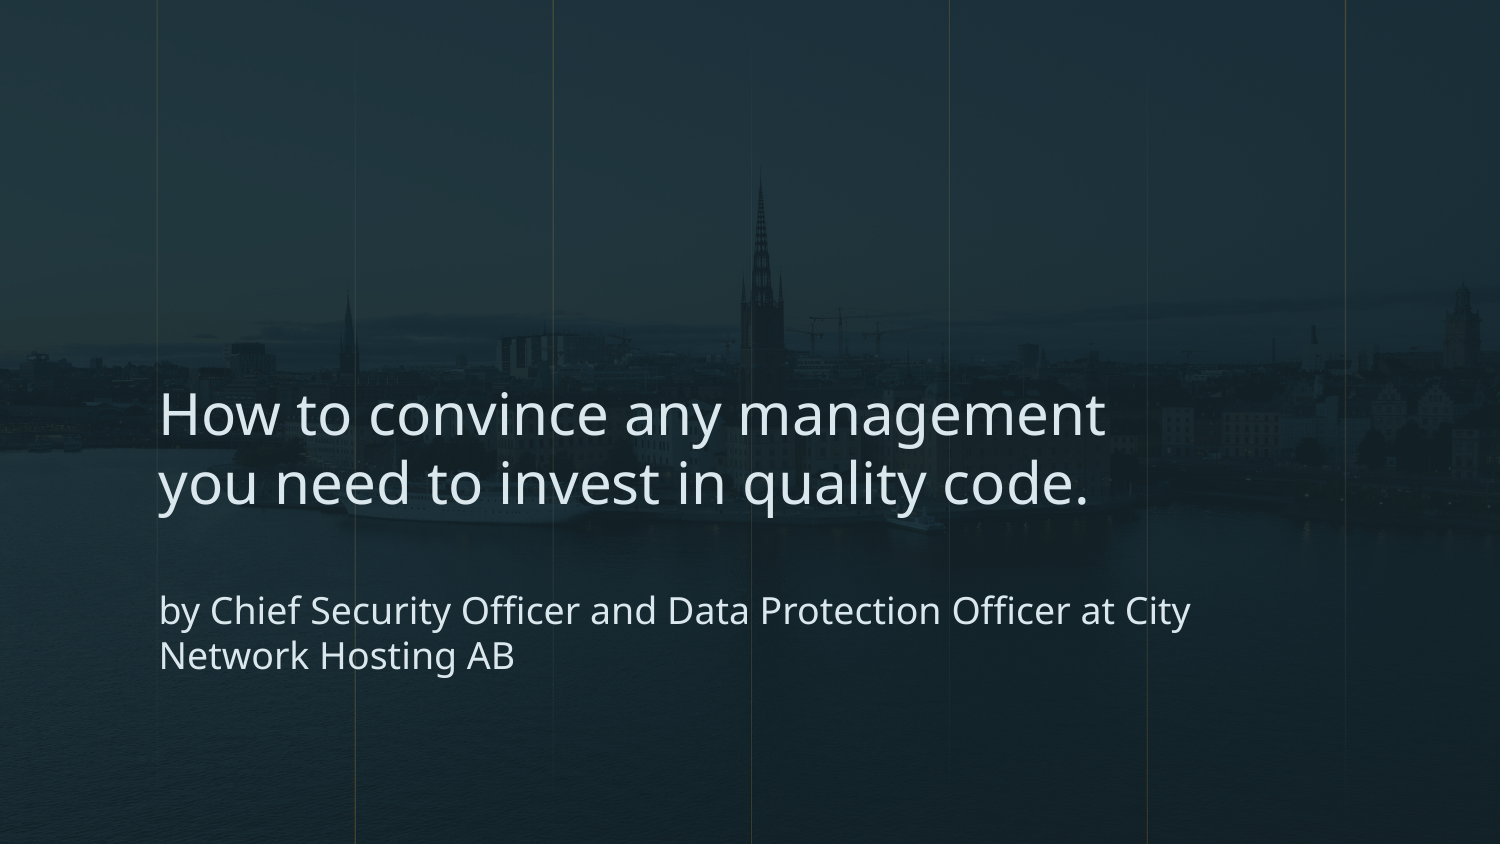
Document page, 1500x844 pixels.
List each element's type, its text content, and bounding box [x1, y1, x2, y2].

text_box How to convince any management you need to invest in quality code. by Chief Security Officer and Data Protection Officer at City Network Hosting AB [143, 361, 1211, 591]
picture [0, 0, 1500, 844]
